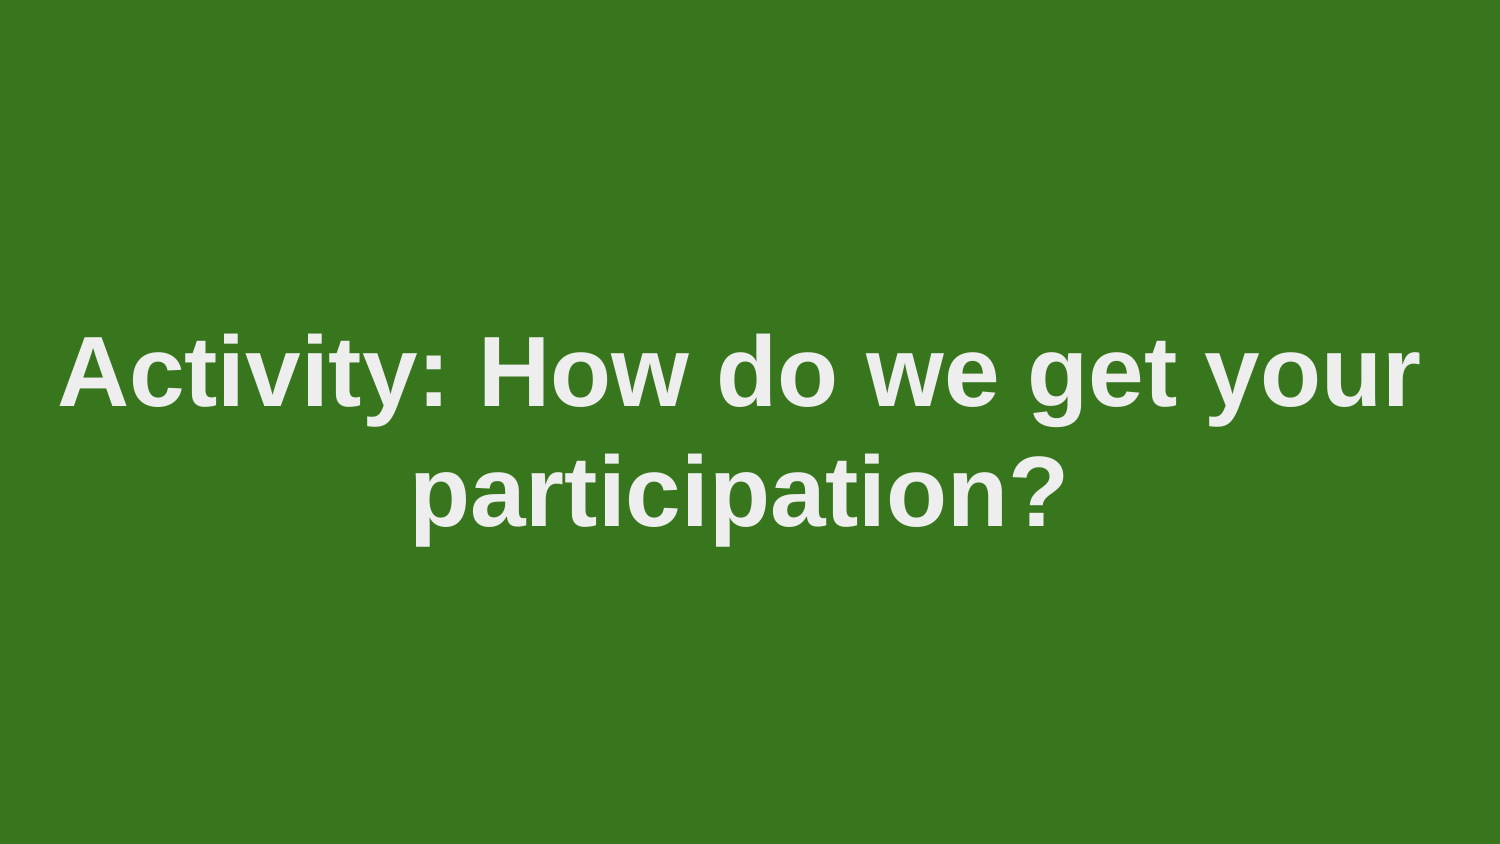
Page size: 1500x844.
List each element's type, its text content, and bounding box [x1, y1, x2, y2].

title Activity: How do we get your participation? [40, 244, 1439, 610]
